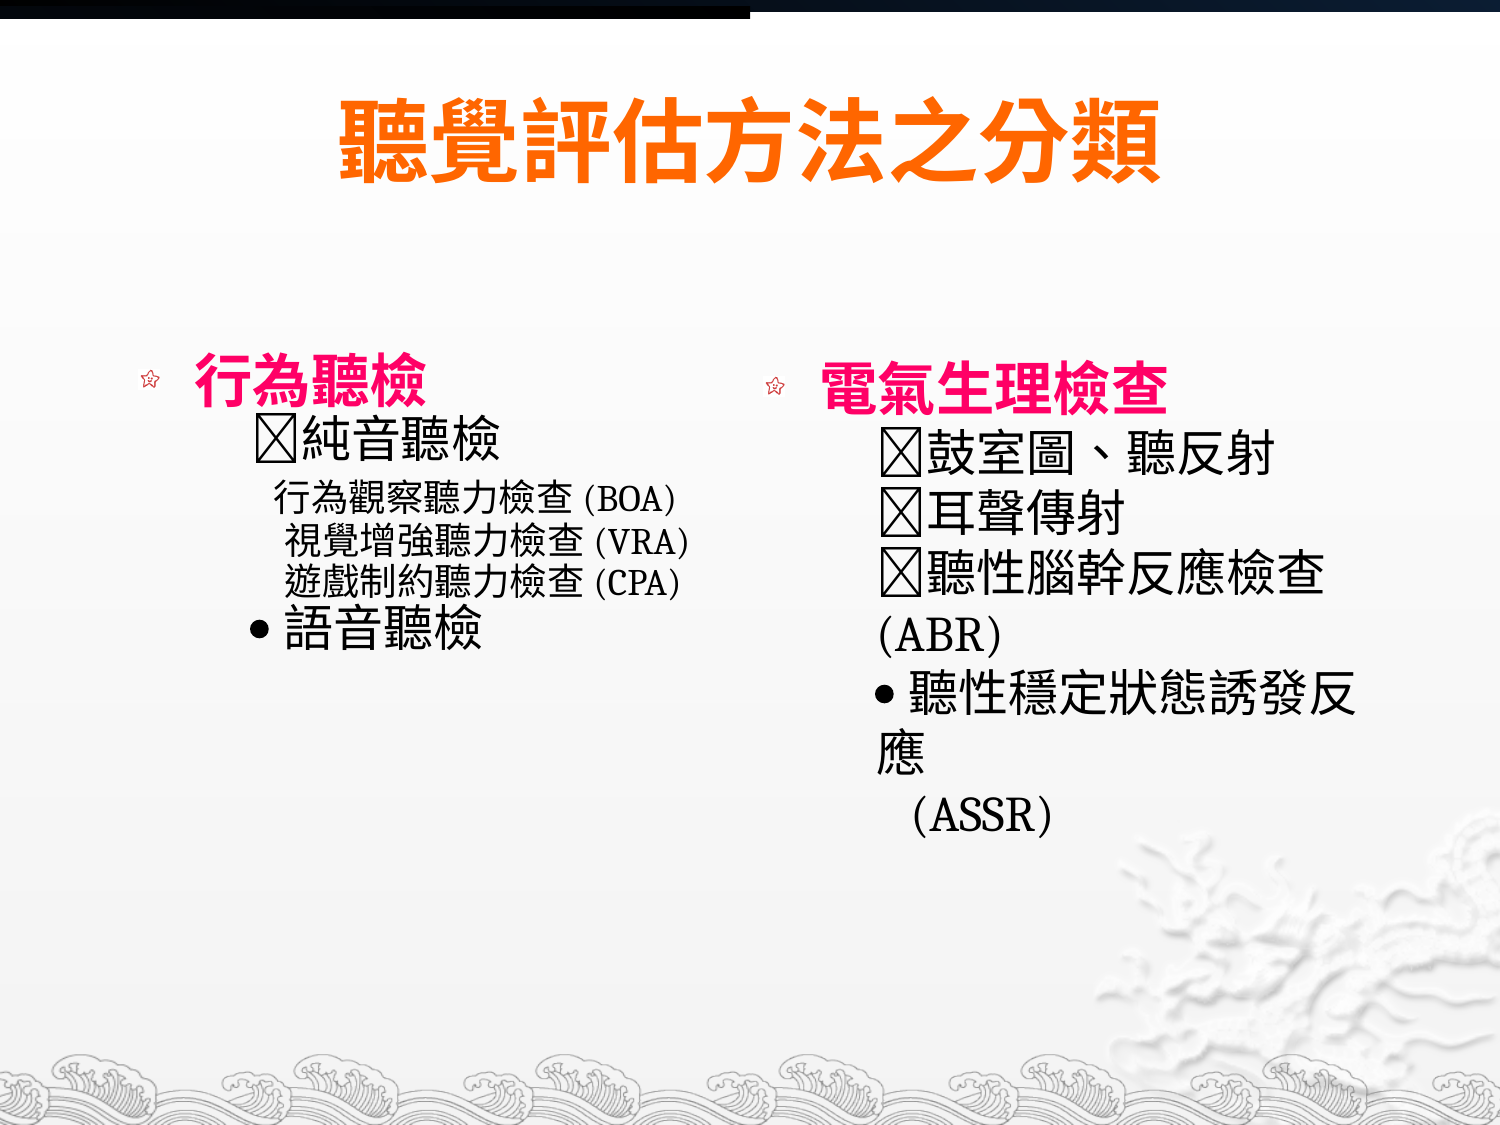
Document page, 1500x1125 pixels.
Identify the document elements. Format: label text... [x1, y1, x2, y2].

list 行為聽檢 純音聽檢 行為觀察聽力檢查(BOA) 視覺增強聽力檢查(VRA) 遊戲制約聽力檢查(CPA) 語音聽檢 [123, 344, 750, 867]
list 電氣生理檢查 鼓室圖、聽反射 耳聲傳射 聽性腦幹反應檢查(ABR) 聽性穩定狀態誘發反應 (ASSR) [748, 344, 1374, 858]
title 聽覺評估方法之分類 [75, 45, 1426, 233]
